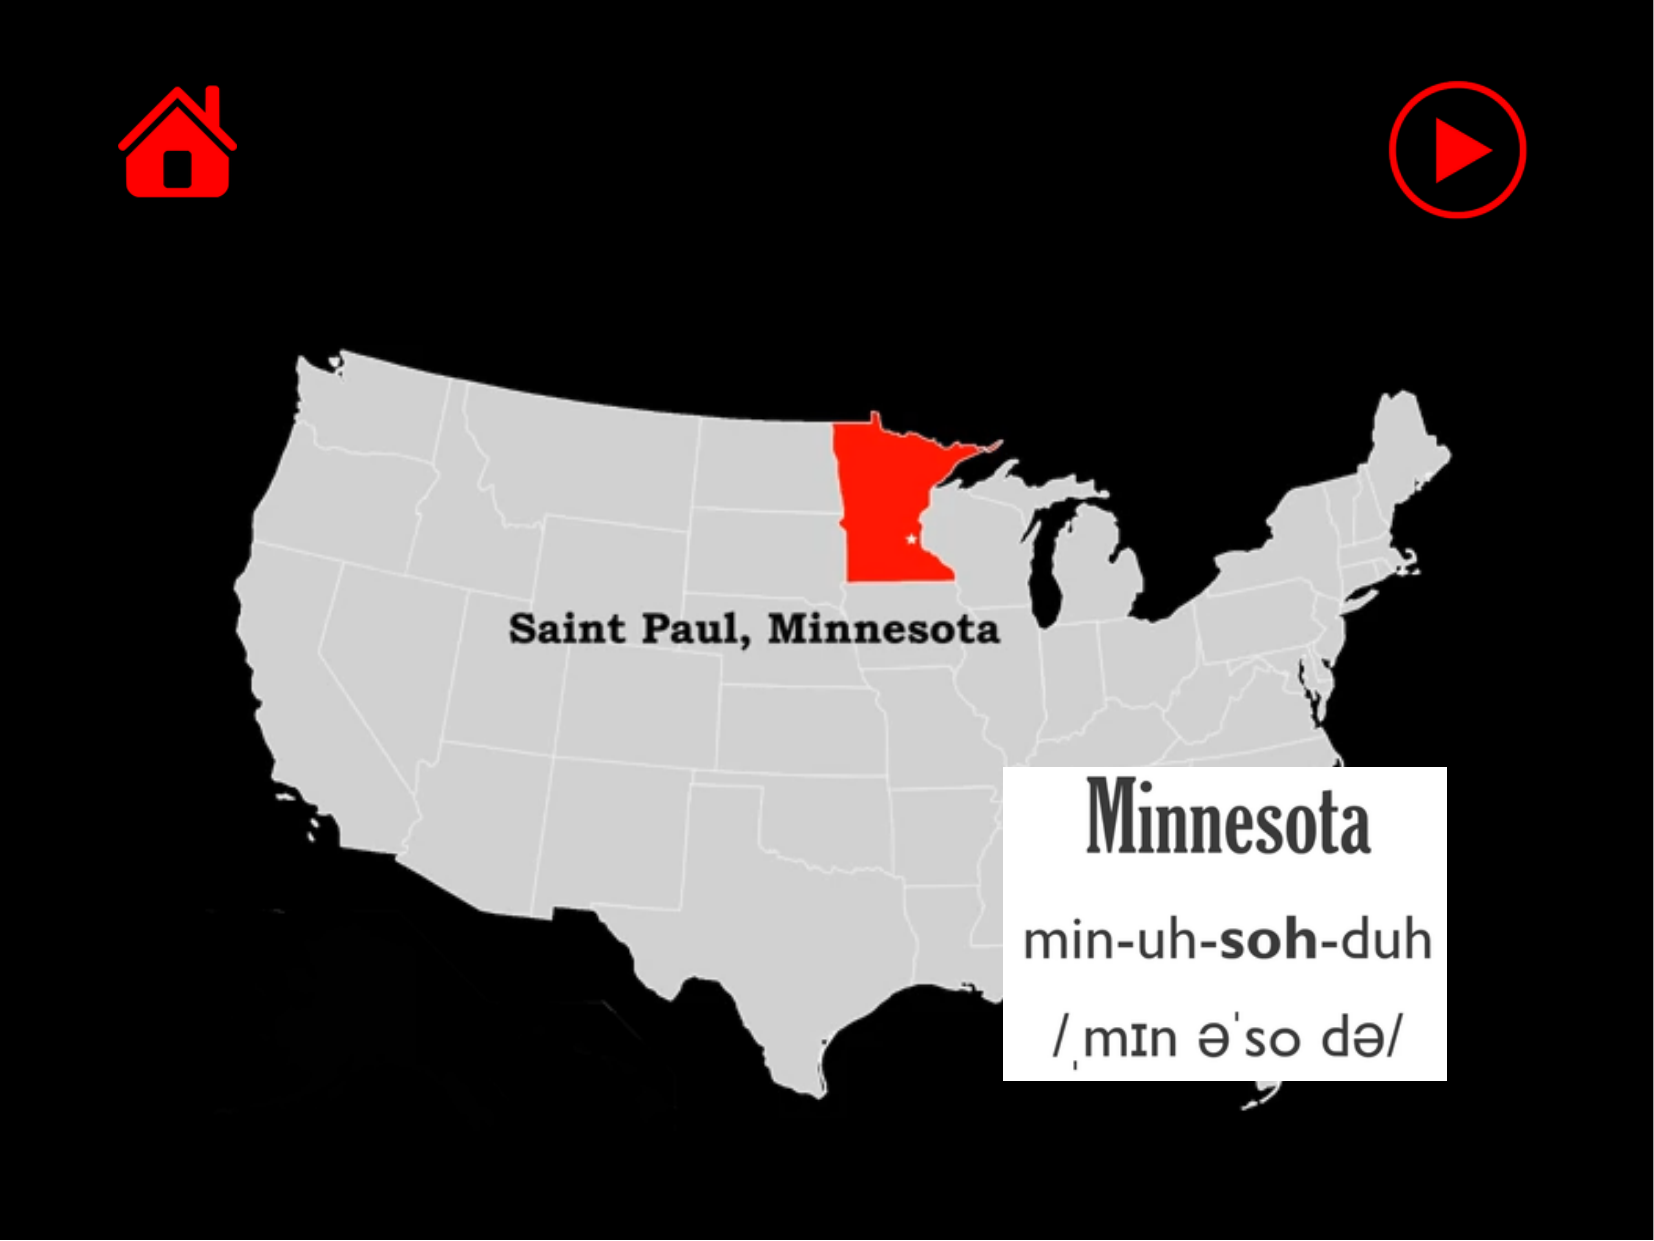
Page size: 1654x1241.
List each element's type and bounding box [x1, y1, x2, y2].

picture [177, 345, 1477, 1131]
picture [1381, 70, 1539, 228]
picture [118, 82, 237, 201]
